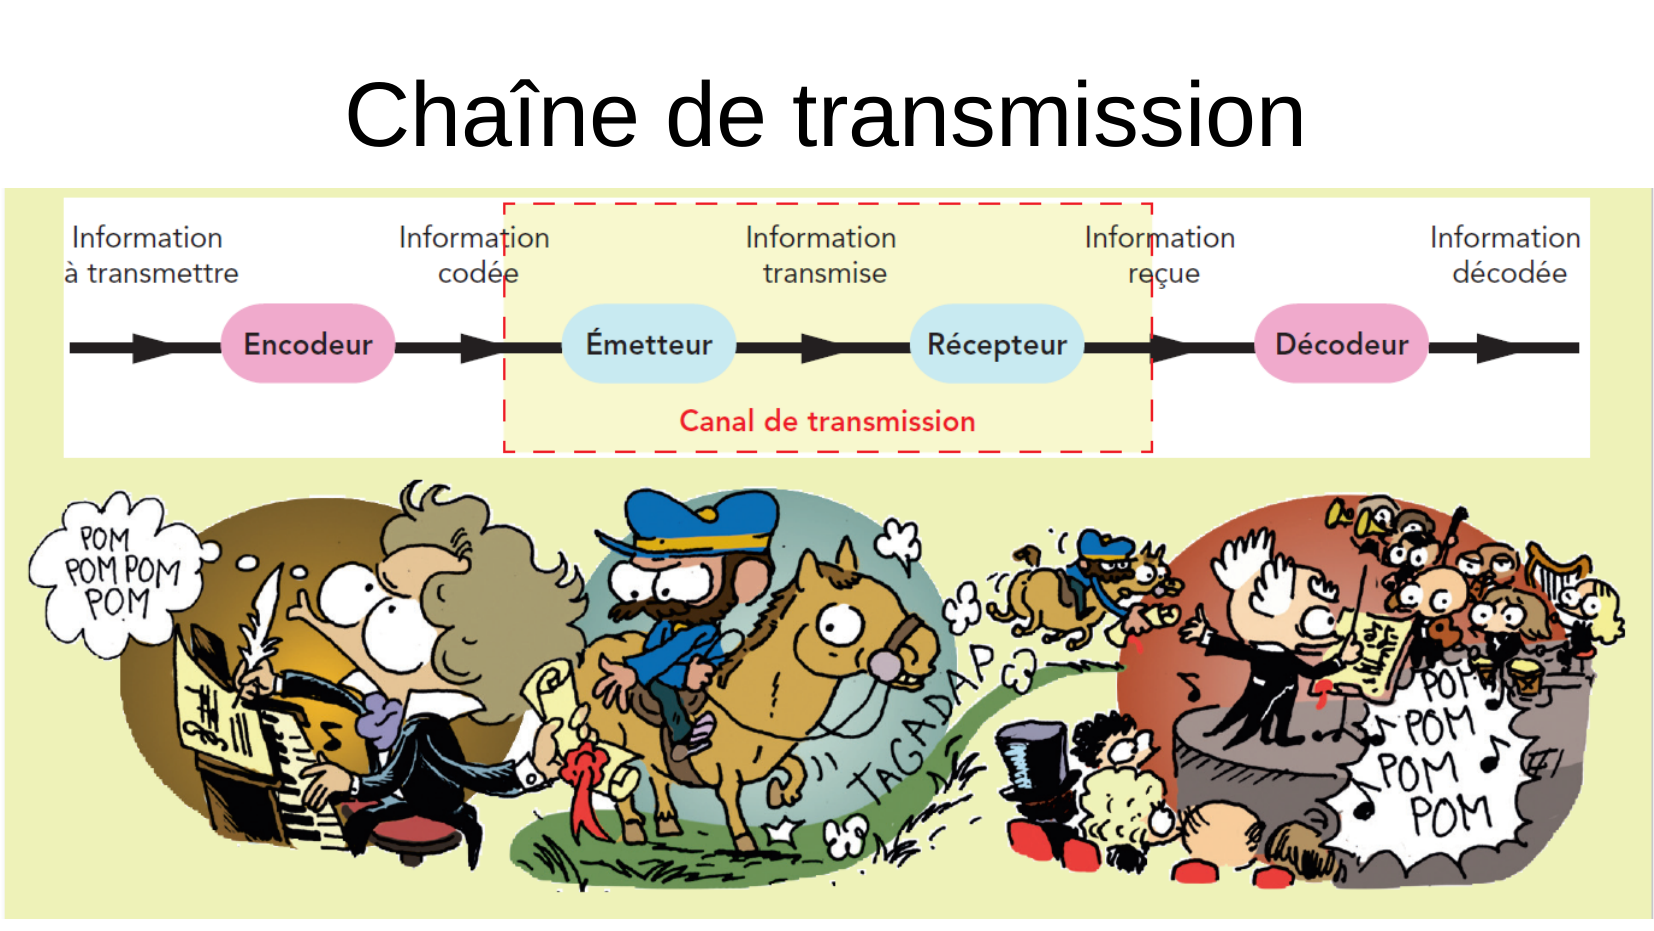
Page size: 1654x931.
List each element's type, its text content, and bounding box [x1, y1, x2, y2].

picture [0, 188, 1654, 931]
title Chaîne de transmission [82, 37, 1571, 188]
